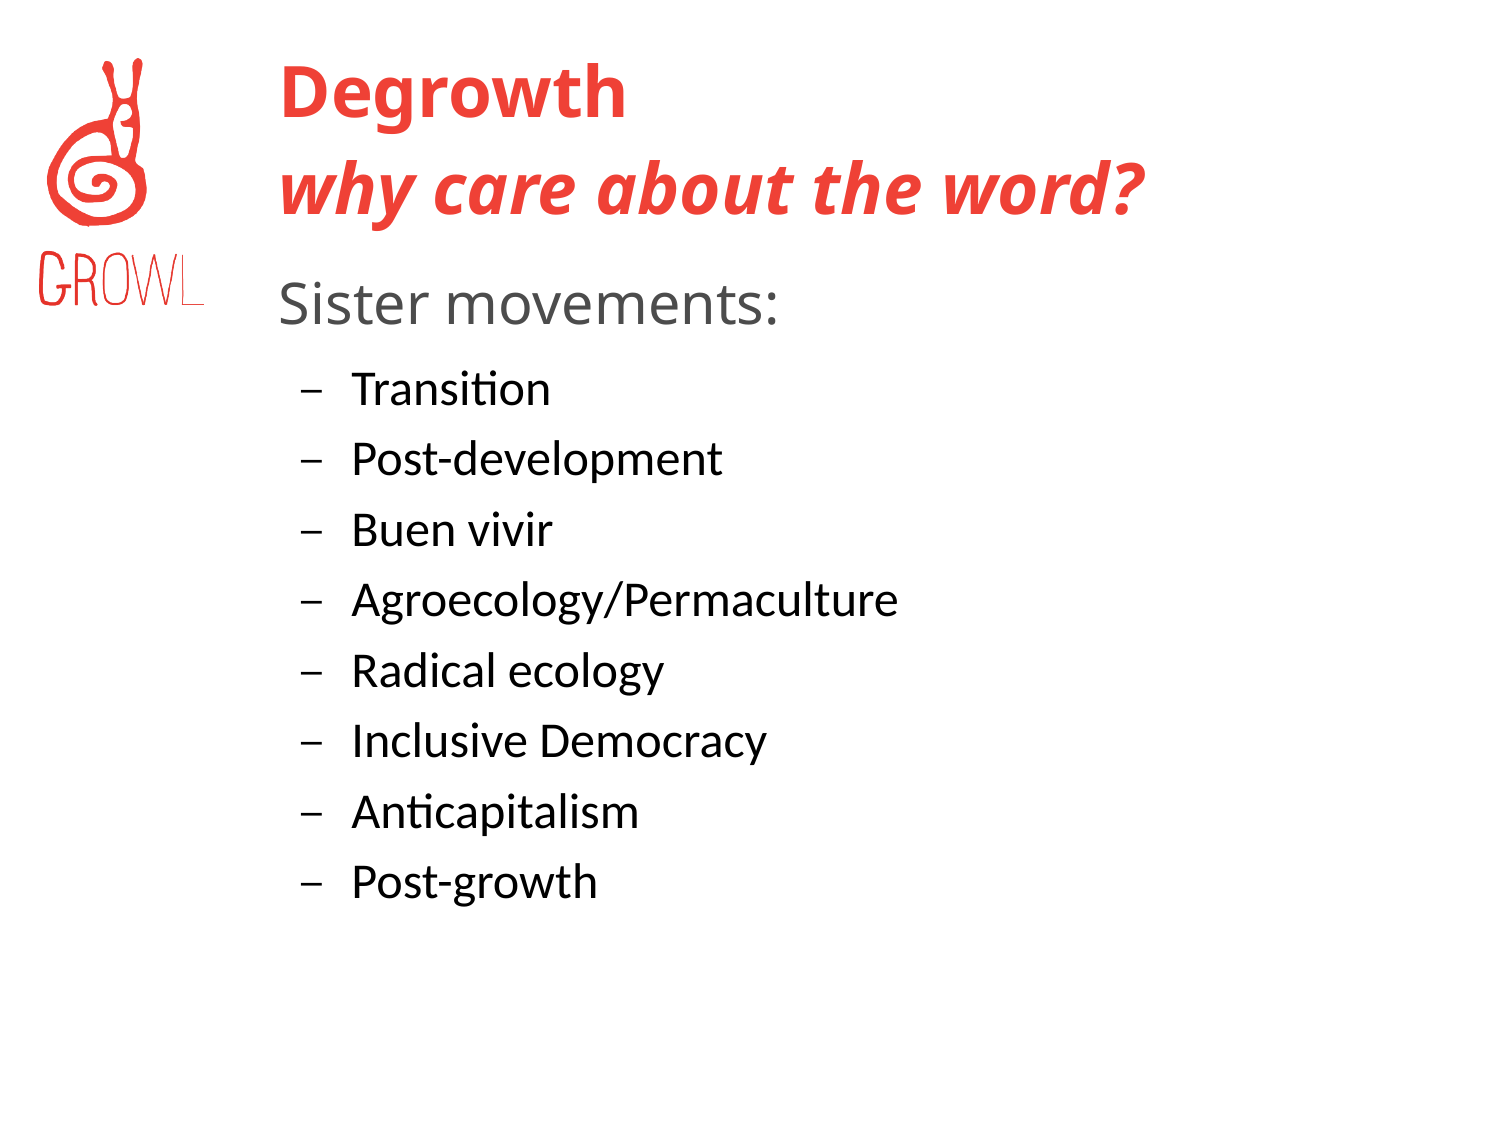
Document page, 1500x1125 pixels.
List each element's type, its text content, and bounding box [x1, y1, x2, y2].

list Sister movements: Transition Post-development Buen vivir Agroecology/Permaculture Radical ecology Inclusive Democracy Anticapitalism Post-growth [278, 263, 1395, 916]
picture [39, 58, 204, 306]
title Degrowth why care about the word? [278, 58, 1425, 219]
